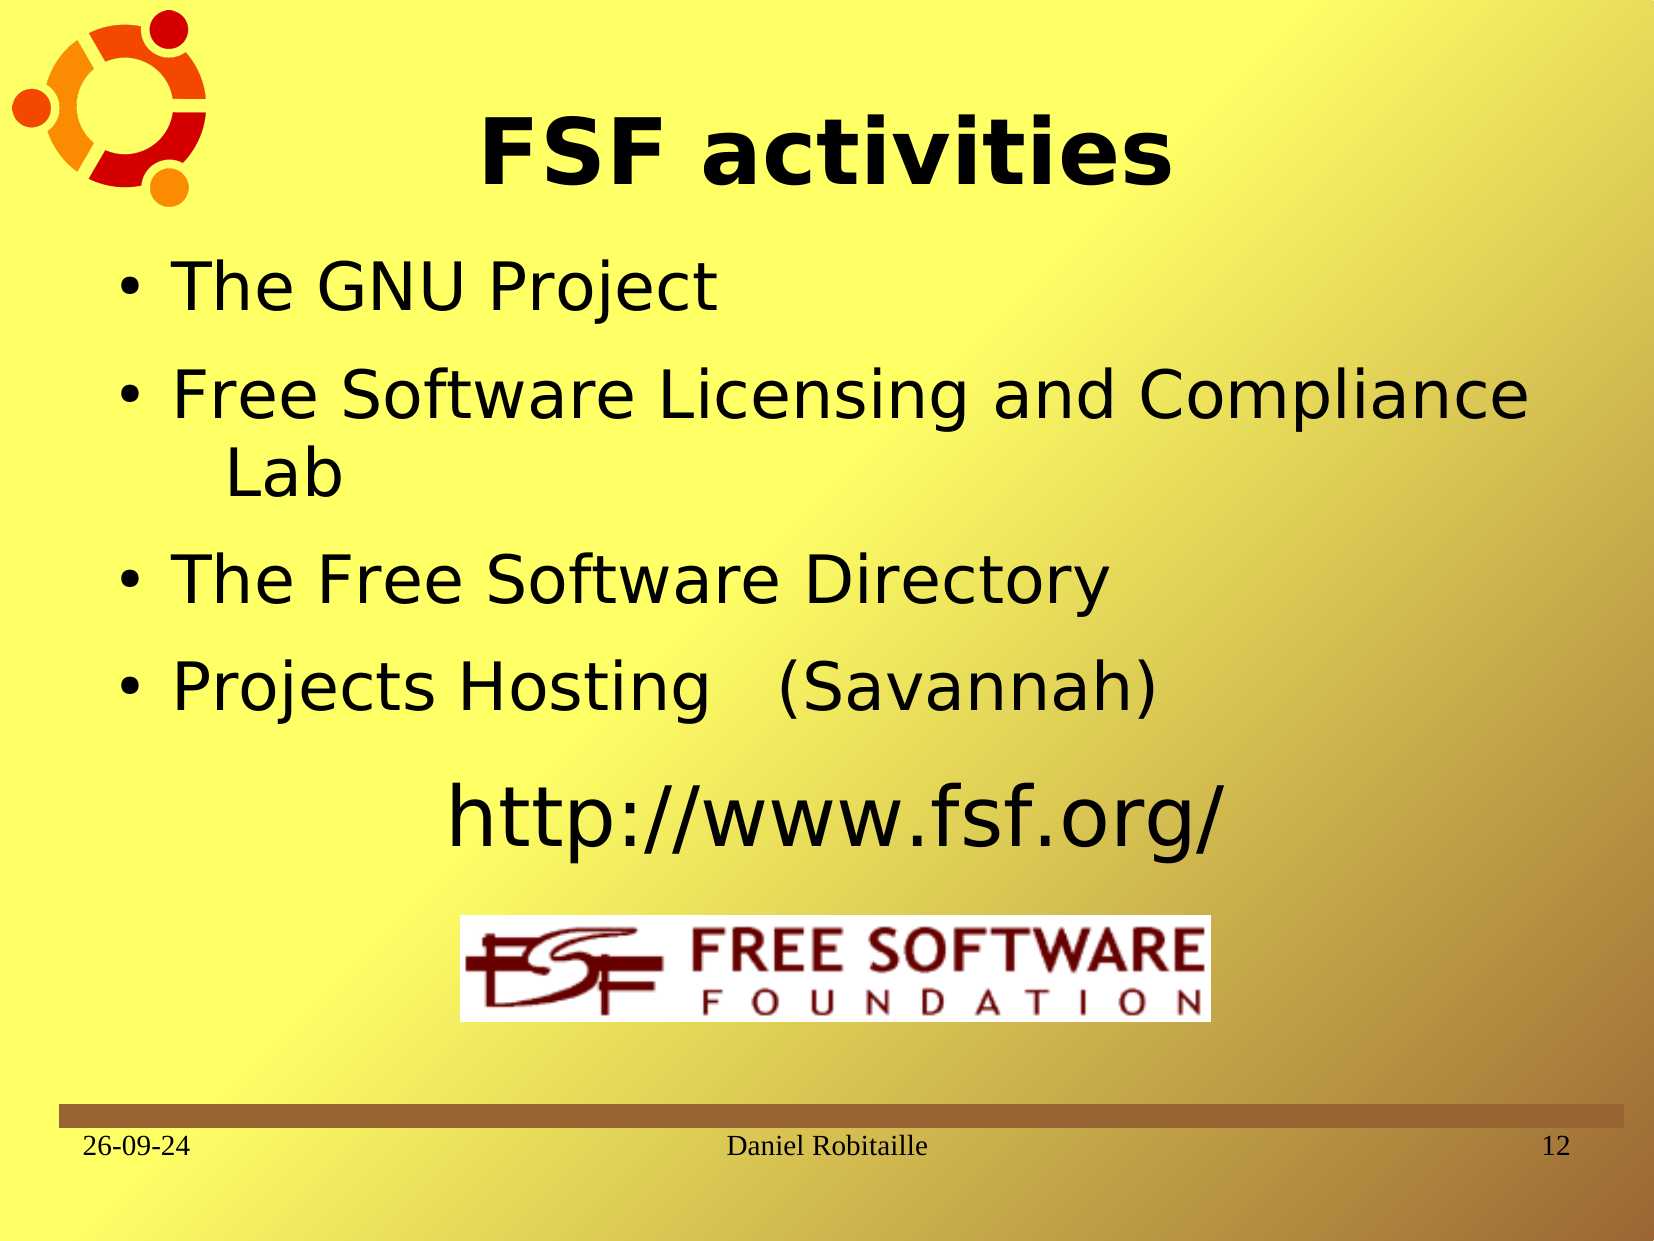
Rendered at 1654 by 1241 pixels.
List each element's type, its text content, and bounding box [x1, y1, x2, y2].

picture [12, 10, 207, 207]
picture [460, 915, 1211, 1022]
title FSF activities [82, 49, 1571, 248]
list The GNU Project Free Software Licensing and Compliance Lab The Free Software Directory Projects Hosting (Savannah) [82, 248, 1571, 1068]
text_box http://www.fsf.org/ [431, 761, 1241, 874]
